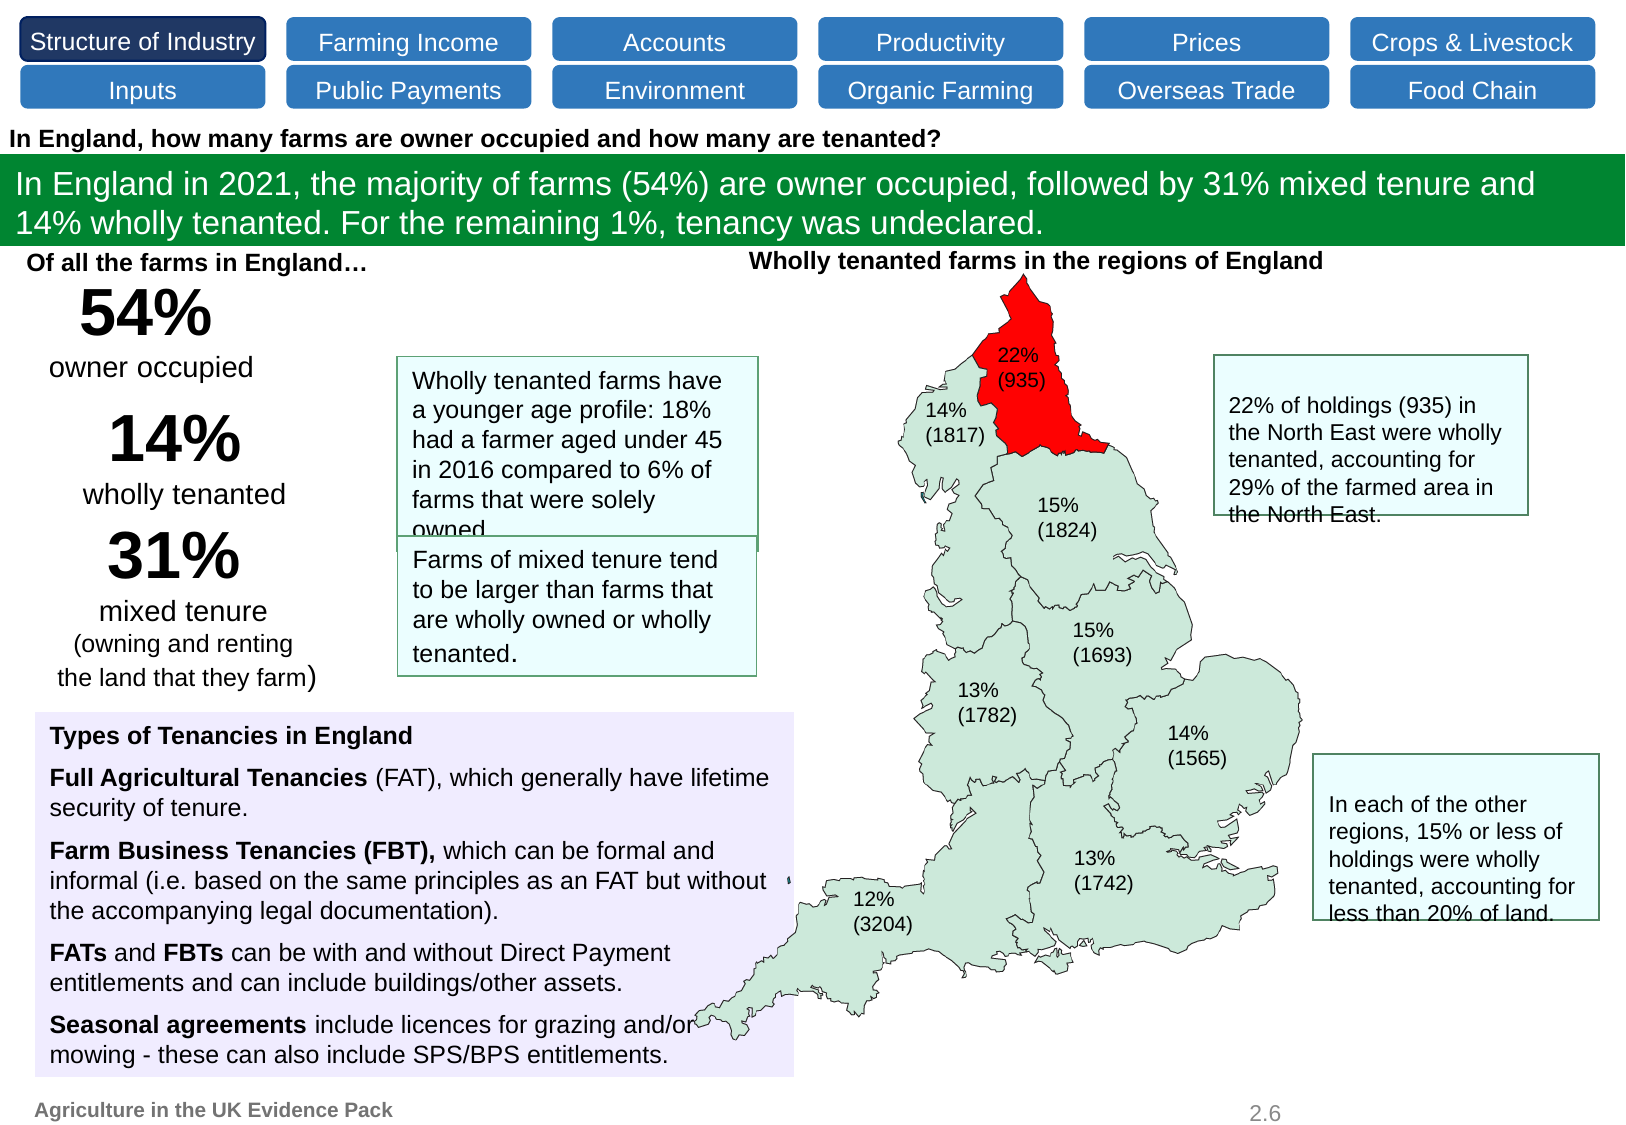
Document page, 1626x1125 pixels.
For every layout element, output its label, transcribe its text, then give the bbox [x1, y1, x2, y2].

text_box Of all the farms in England… [11, 238, 734, 285]
text_box 14% (1565) [1152, 711, 1248, 778]
text_box 22% of holdings (935) in the North East were wholly tenanted, accounting for 29% of the farmed area in the North East. [1303, 355, 1528, 515]
text_box Crops & Livestock [1350, 17, 1596, 61]
text_box Food Chain [1350, 64, 1596, 109]
text_box 14% wholly tenanted [35, 387, 334, 517]
text_box Wholly tenanted farms have a younger age profile: 18% had a farmer aged under 45 in 2016 compared to 6% of farms that were solely owned. [397, 357, 693, 551]
text_box Organic Farming [818, 64, 1064, 109]
text_box Structure of Industry [20, 17, 266, 61]
text_box Environment [552, 64, 798, 109]
text_box Public Payments [286, 64, 532, 109]
text_box 22% (935) [982, 334, 1078, 401]
text_box 15% (1693) [1057, 609, 1153, 676]
text_box Productivity [818, 17, 1064, 61]
text_box 54% owner occupied [34, 261, 334, 505]
text_box Types of Tenancies in England Full Agricultural Tenancies (FAT), which generally have lifetime security of tenure. Farm Business Tenancies (FBT), which can be formal and informal (i.e. based on the same principles as an FAT but without the accompanying legal documentation). FATs and FBTs can be with and without Direct Payment entitlements and can include buildings/other assets. Seasonal agreements include licences for grazing and/or mowing - these can also include SPS/BPS entitlements. [35, 712, 794, 1077]
text_box 13% (1742) [1058, 836, 1155, 903]
text_box Accounts [552, 17, 798, 61]
text_box 12% (3204) [838, 878, 934, 944]
picture [693, 273, 1303, 1041]
text_box In each of the other regions, 15% or less of holdings were wholly tenanted, accounting for less than 20% of land. [1313, 754, 1599, 920]
text_box In England, how many farms are owner occupied and how many are tenanted? [0, 114, 1214, 154]
text_box 13% (1782) [942, 669, 1038, 735]
text_box 15% (1824) [1022, 483, 1118, 550]
text_box Agriculture in the UK Evidence Pack [34, 1097, 393, 1122]
text_box Prices [1084, 17, 1330, 61]
text_box In England in 2021, the majority of farms (54%) are owner occupied, followed by 31% mixed tenure and 14% wholly tenanted. For the remaining 1%, tenancy was undeclared. [0, 154, 1625, 246]
text_box 2.6 [1234, 1082, 1600, 1125]
text_box Inputs [20, 64, 266, 109]
text_box Farms of mixed tenure tend to be larger than farms that are wholly owned or wholly tenanted. [398, 536, 693, 676]
text_box Farming Income [286, 17, 532, 61]
text_box Overseas Trade [1084, 64, 1330, 109]
text_box Wholly tenanted farms in the regions of England [734, 237, 1477, 283]
text_box 14% (1817) [910, 389, 1006, 455]
text_box 31% mixed tenure (owning and renting the land that they farm) [34, 505, 333, 700]
